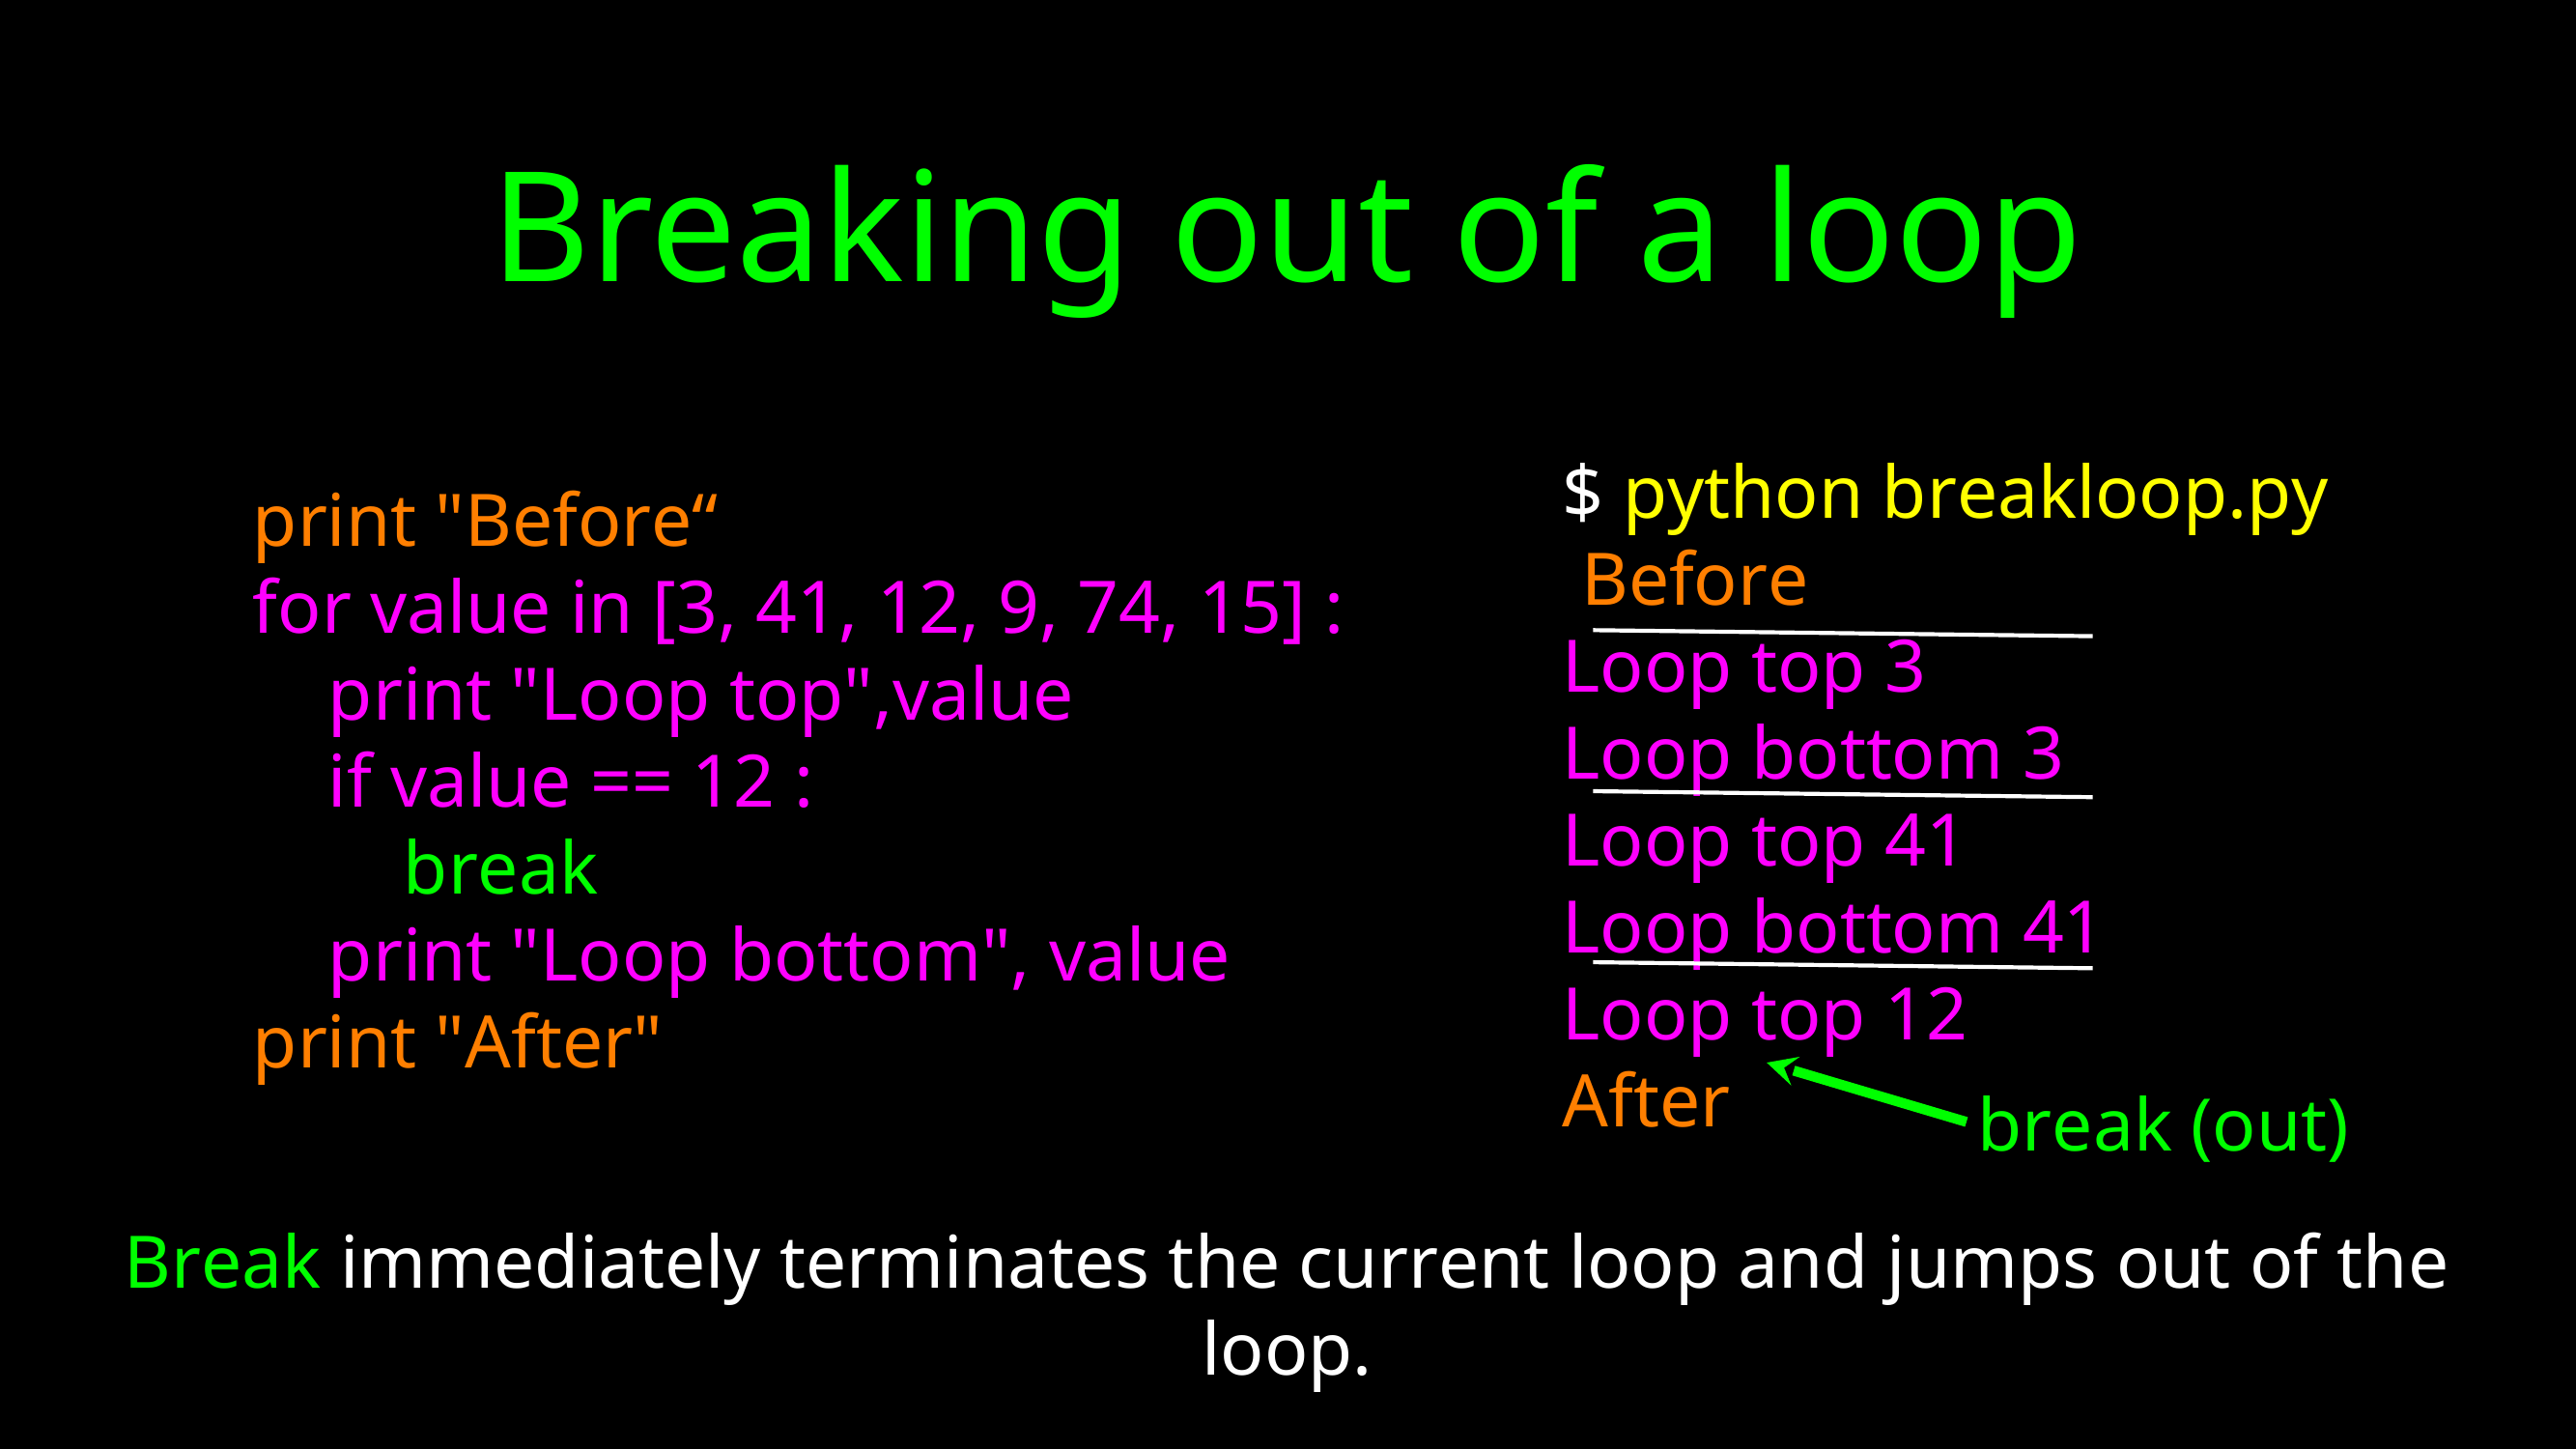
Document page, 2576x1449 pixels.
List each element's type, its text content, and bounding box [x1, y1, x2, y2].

text_box print "Before“ for value in [3, 41, 12, 9, 74, 15] : print "Loop top",value if value == 12 : break print "Loop bottom", value print "After" [252, 473, 1345, 1083]
text_box break (out) [1977, 1078, 2350, 1166]
text_box Break immediately terminates the current loop and jumps out of the loop. [33, 1253, 2541, 1352]
title Breaking out of a loop [183, 38, 2392, 403]
text_box $ python breakloop.py Before Loop top 3 Loop bottom 3 Loop top 41 Loop bottom 41 Loop top 12 After [1562, 445, 2330, 1142]
